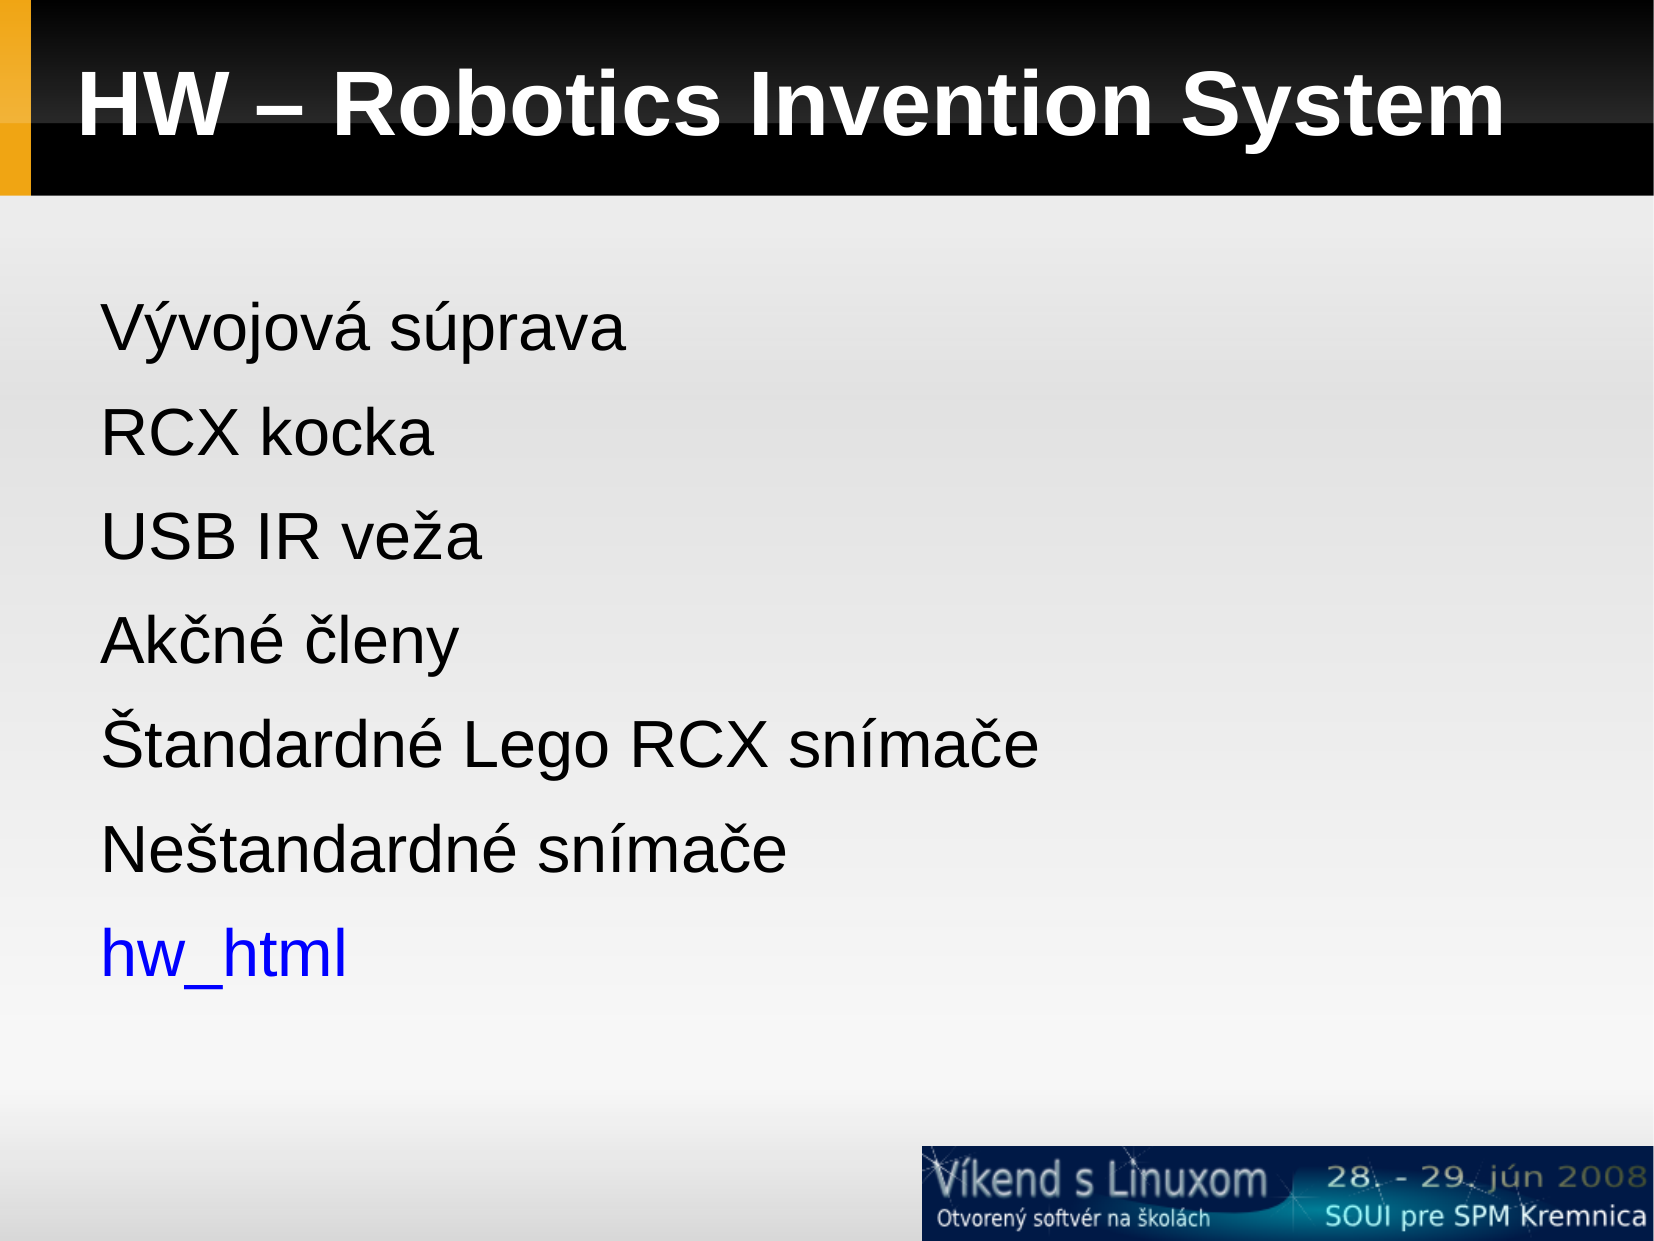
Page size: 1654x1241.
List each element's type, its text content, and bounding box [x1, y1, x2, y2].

title HW – Robotics Invention System [76, 0, 1565, 208]
list Vývojová súprava RCX kocka USB IR veža Akčné členy Štandardné Lego RCX snímače Neštandardné snímače hw_html [82, 290, 1571, 1109]
picture [0, 0, 1654, 1241]
